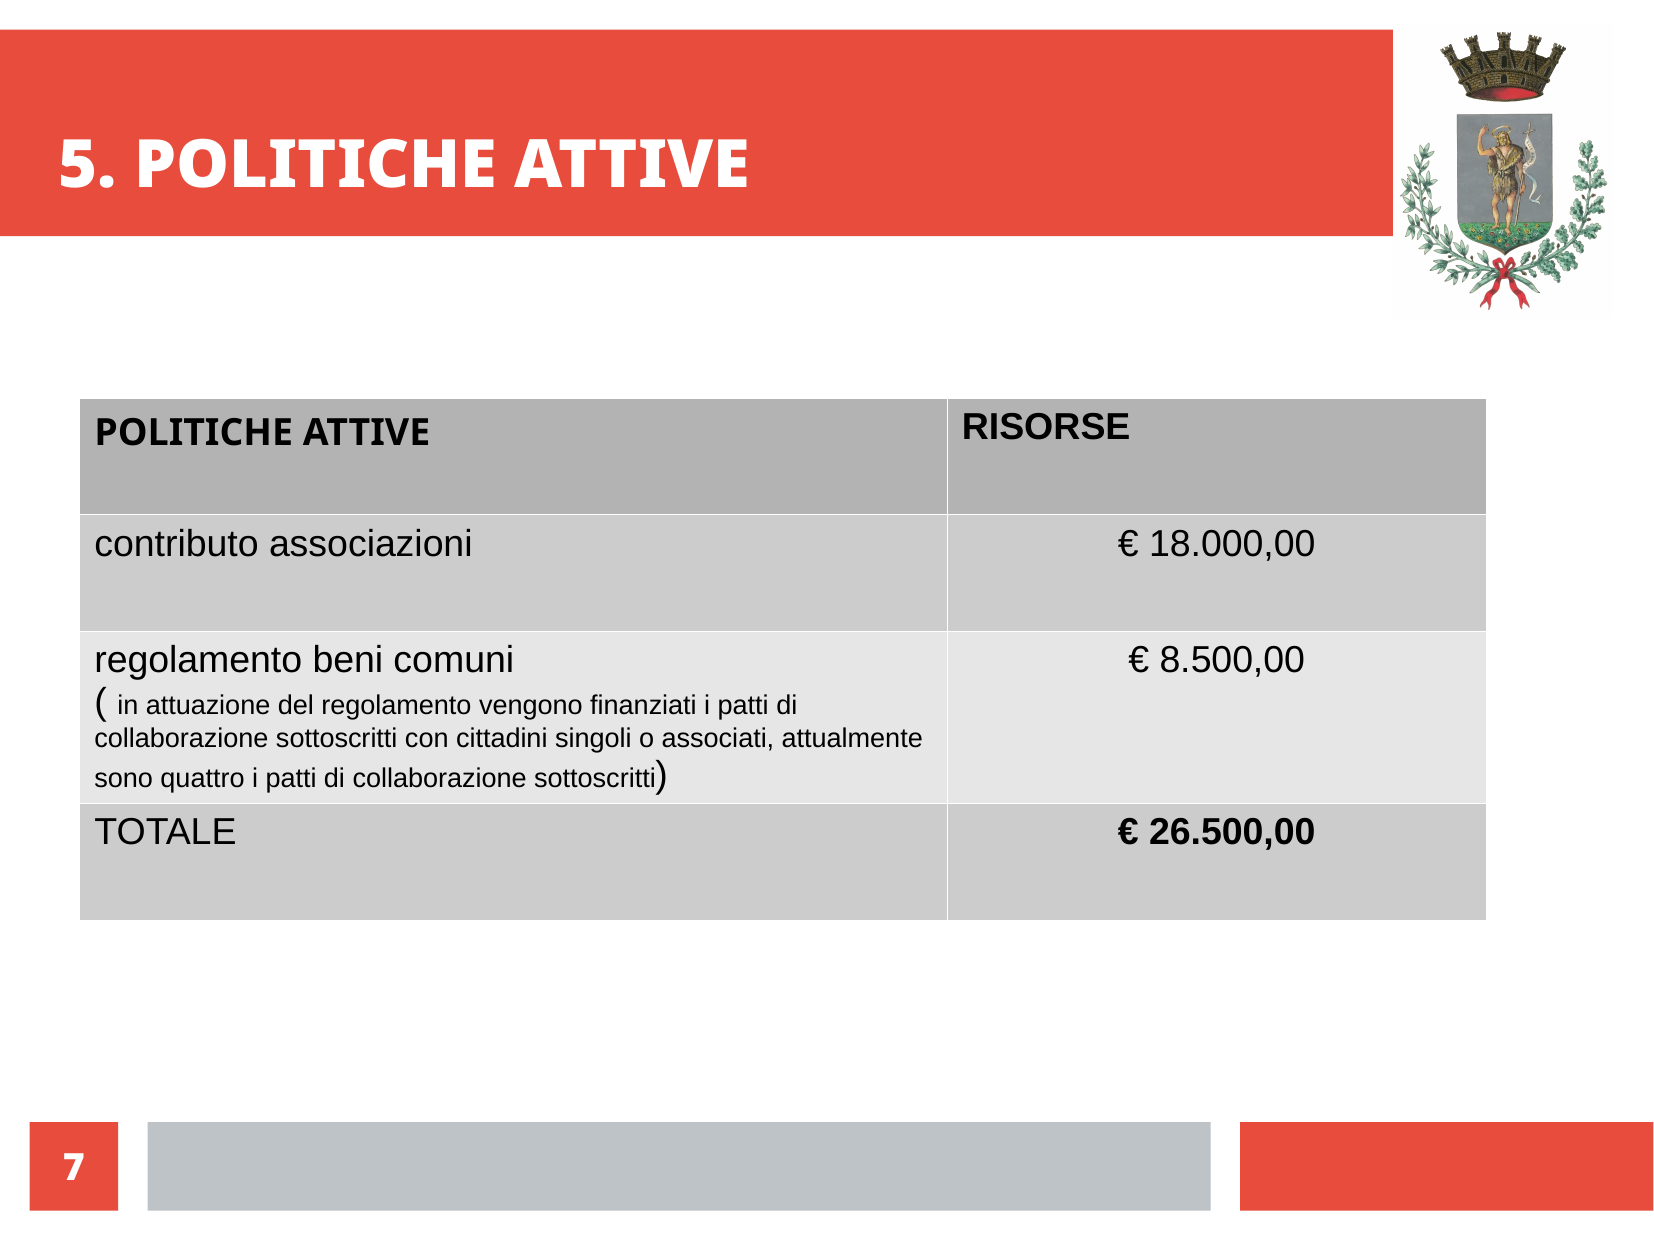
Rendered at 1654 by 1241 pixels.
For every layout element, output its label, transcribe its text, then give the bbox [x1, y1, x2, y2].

table_cell € 18.000,00 [948, 515, 1486, 631]
table_cell regolamento beni comuni ( in attuazione del regolamento vengono finanziati i patti di collaborazione sottoscritti con cittadini singoli o associati, attualmente sono quattro i patti di collaborazione sottoscritti) [80, 632, 947, 803]
table_cell € 26.500,00 [948, 804, 1486, 920]
picture [1393, 23, 1614, 319]
table_header POLITICHE ATTIVE [80, 399, 947, 514]
table_cell € 8.500,00 [948, 632, 1486, 803]
title 5. POLITICHE ATTIVE [59, 59, 1393, 207]
table_cell TOTALE [80, 804, 947, 920]
table_header RISORSE [948, 399, 1486, 514]
table_cell contributo associazioni [80, 515, 947, 631]
